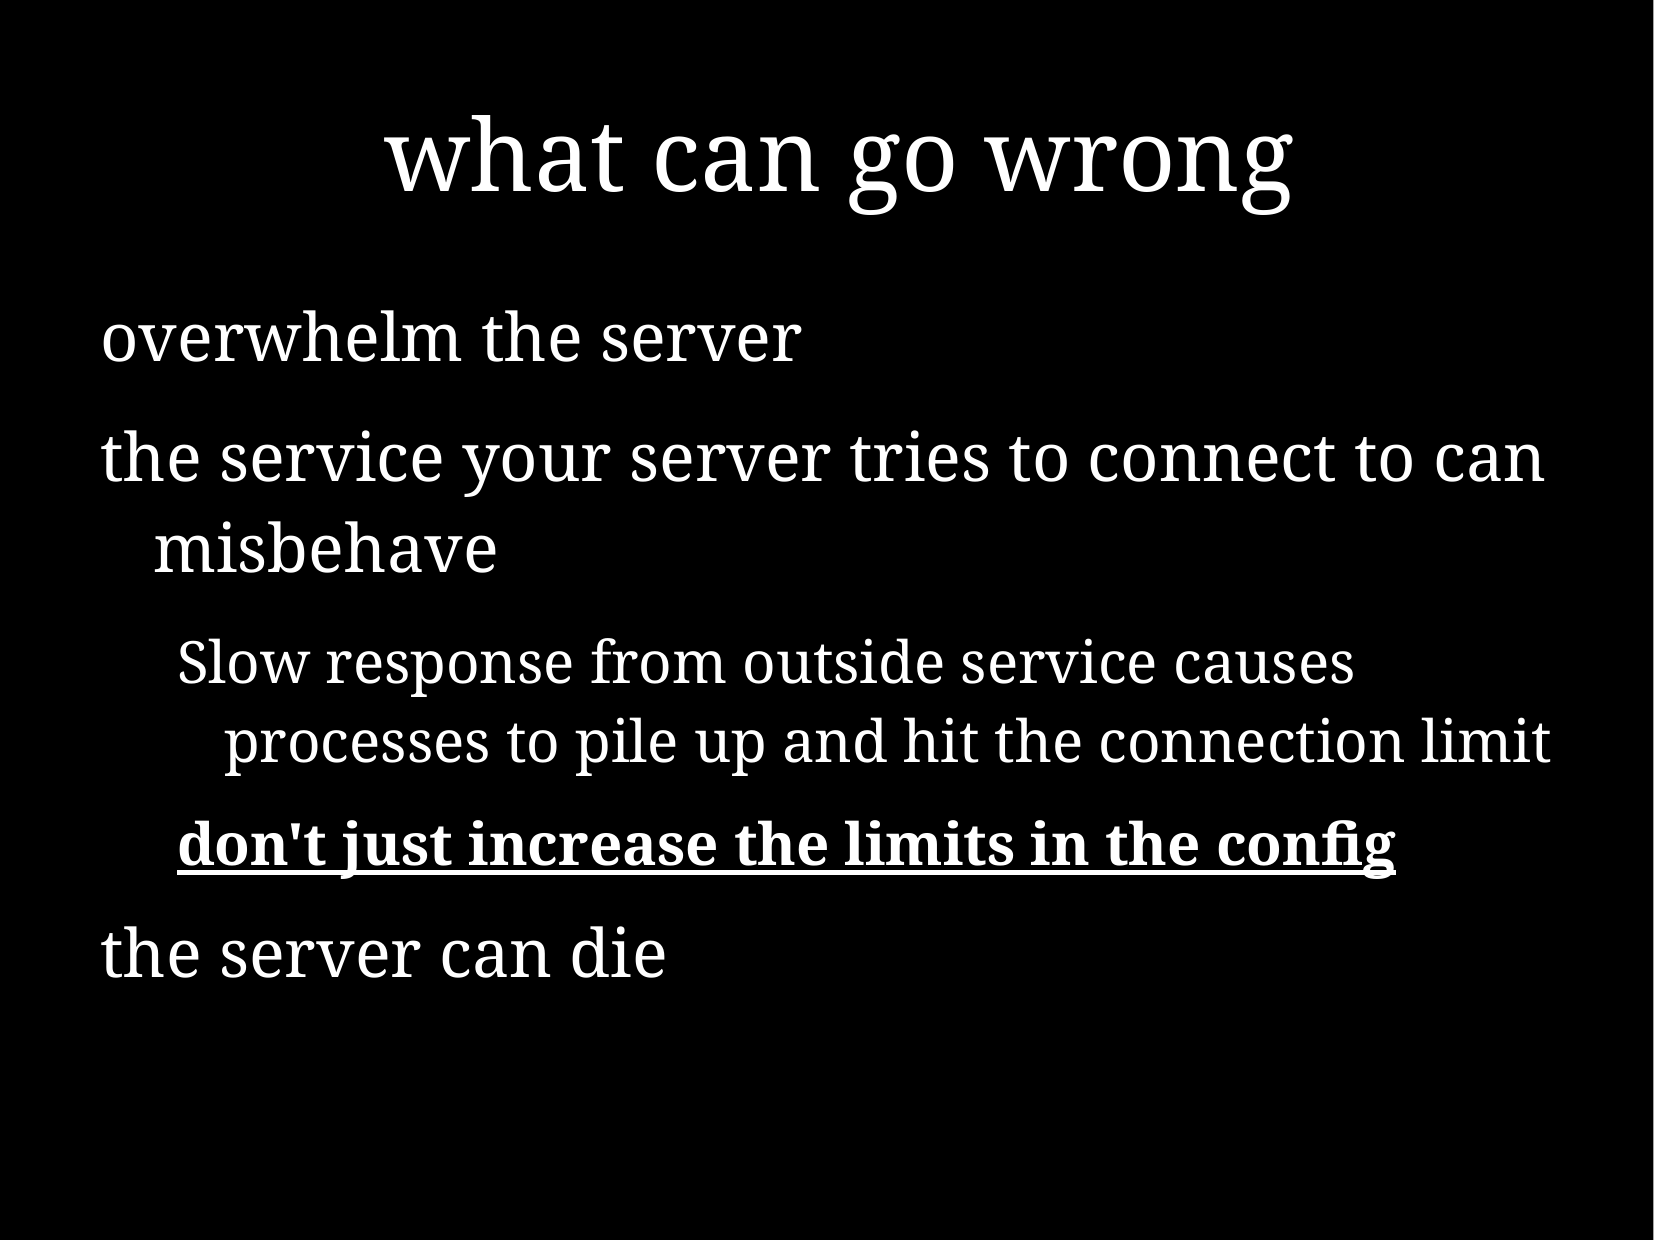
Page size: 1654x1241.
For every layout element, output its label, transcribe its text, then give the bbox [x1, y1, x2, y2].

title what can go wrong [82, 49, 1571, 257]
list overwhelm the server the service your server tries to connect to can misbehave Slow response from outside service causes processes to pile up and hit the connection limit don't just increase the limits in the config the server can die [82, 290, 1571, 1094]
